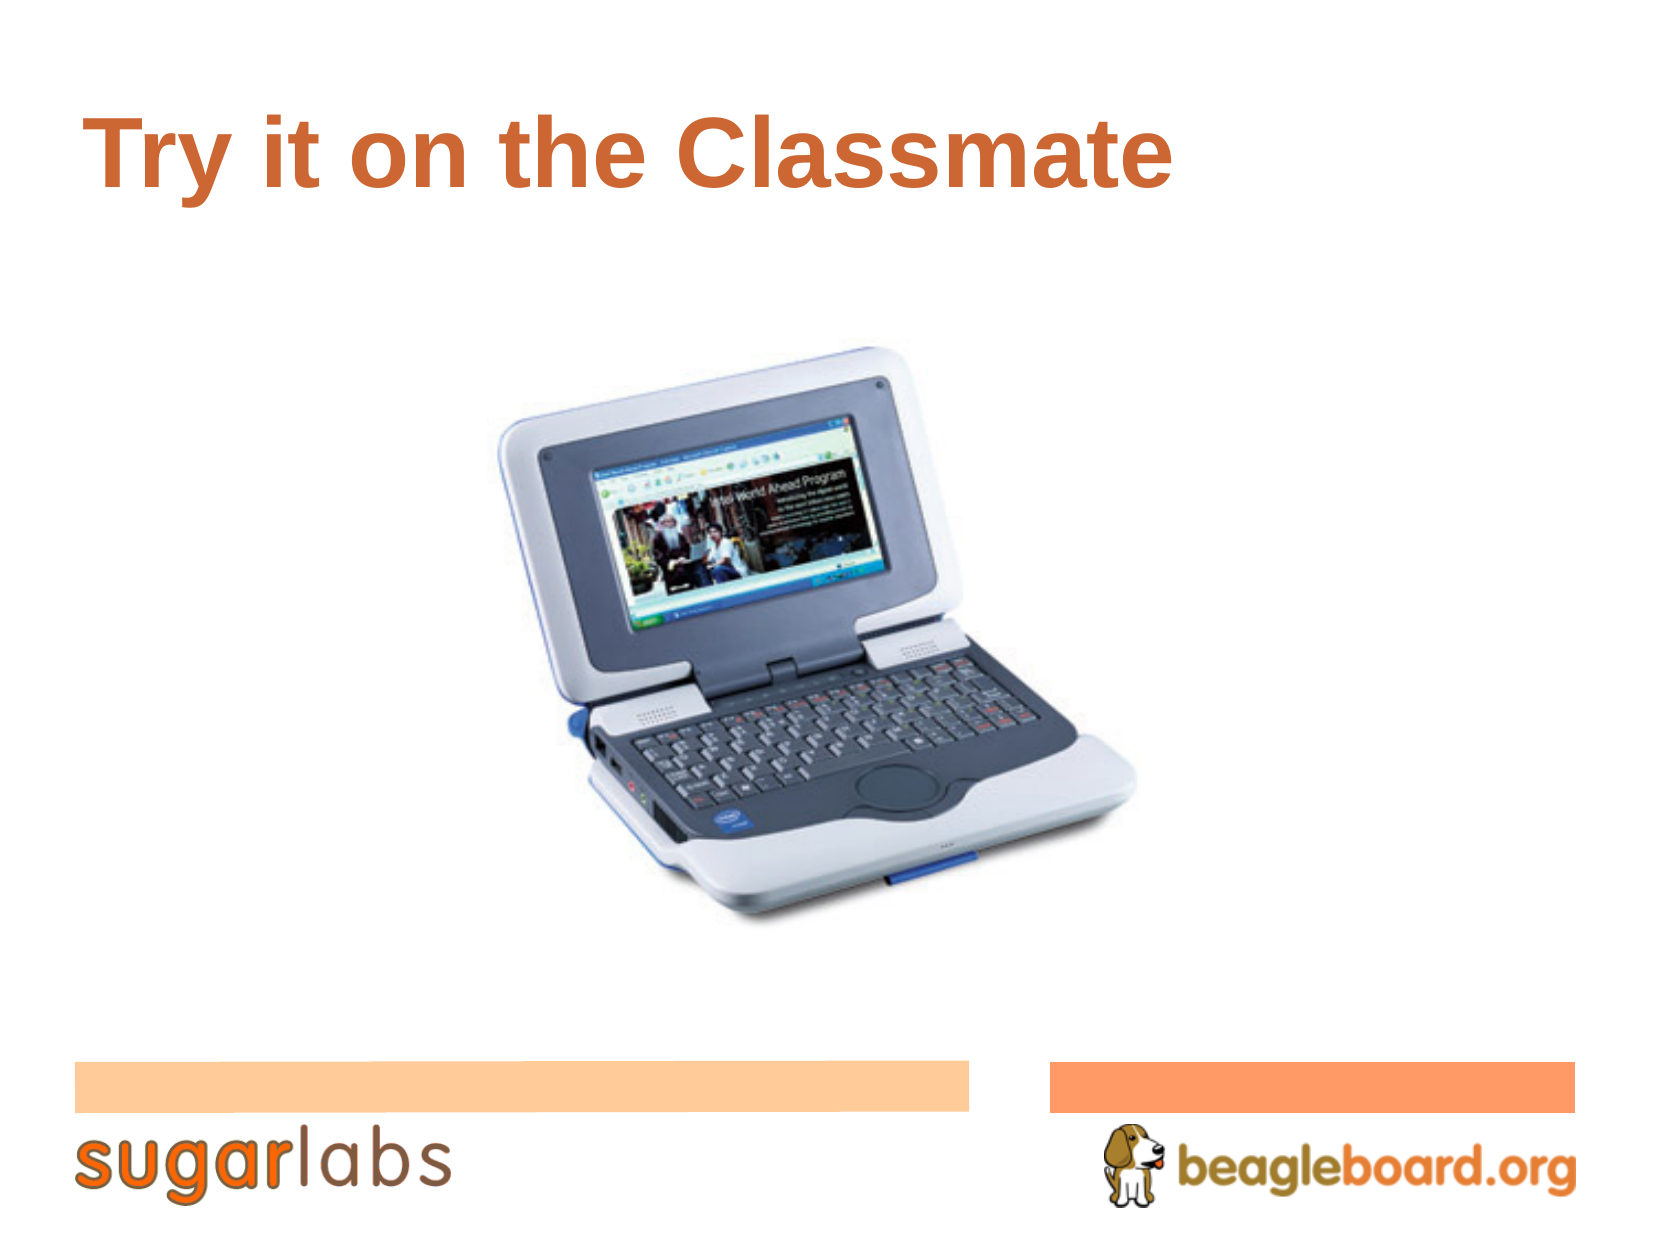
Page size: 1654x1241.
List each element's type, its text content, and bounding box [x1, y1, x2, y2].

title Try it on the Classmate [82, 49, 1571, 257]
picture [1104, 1124, 1576, 1208]
picture [75, 1124, 451, 1206]
picture [487, 337, 1149, 934]
